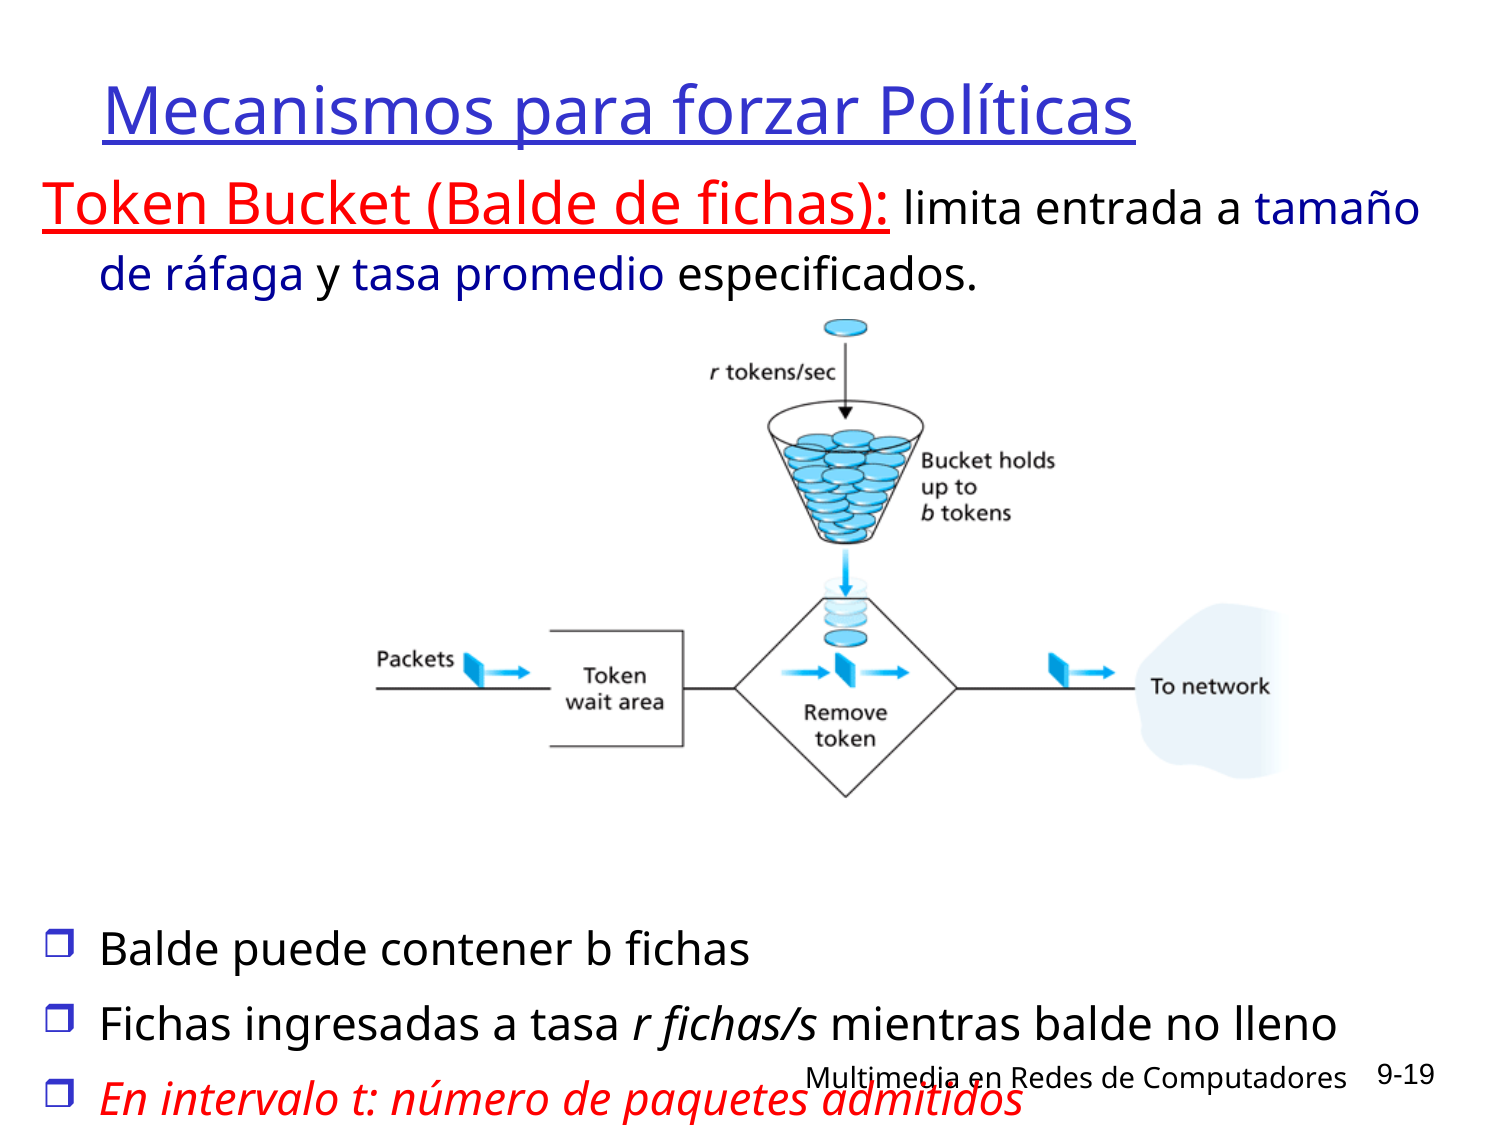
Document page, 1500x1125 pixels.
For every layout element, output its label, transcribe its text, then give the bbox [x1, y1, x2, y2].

list Token Bucket (Balde de fichas): limita entrada a tamaño de ráfaga y tasa promedio especificados. Balde puede contener b fichas Fichas ingresadas a tasa r fichas/s mientras balde no lleno En intervalo t: número de paquetes admitidos <= (r t + b). [27, 154, 1463, 1071]
title Mecanismos para forzar Políticas [87, 37, 1363, 154]
